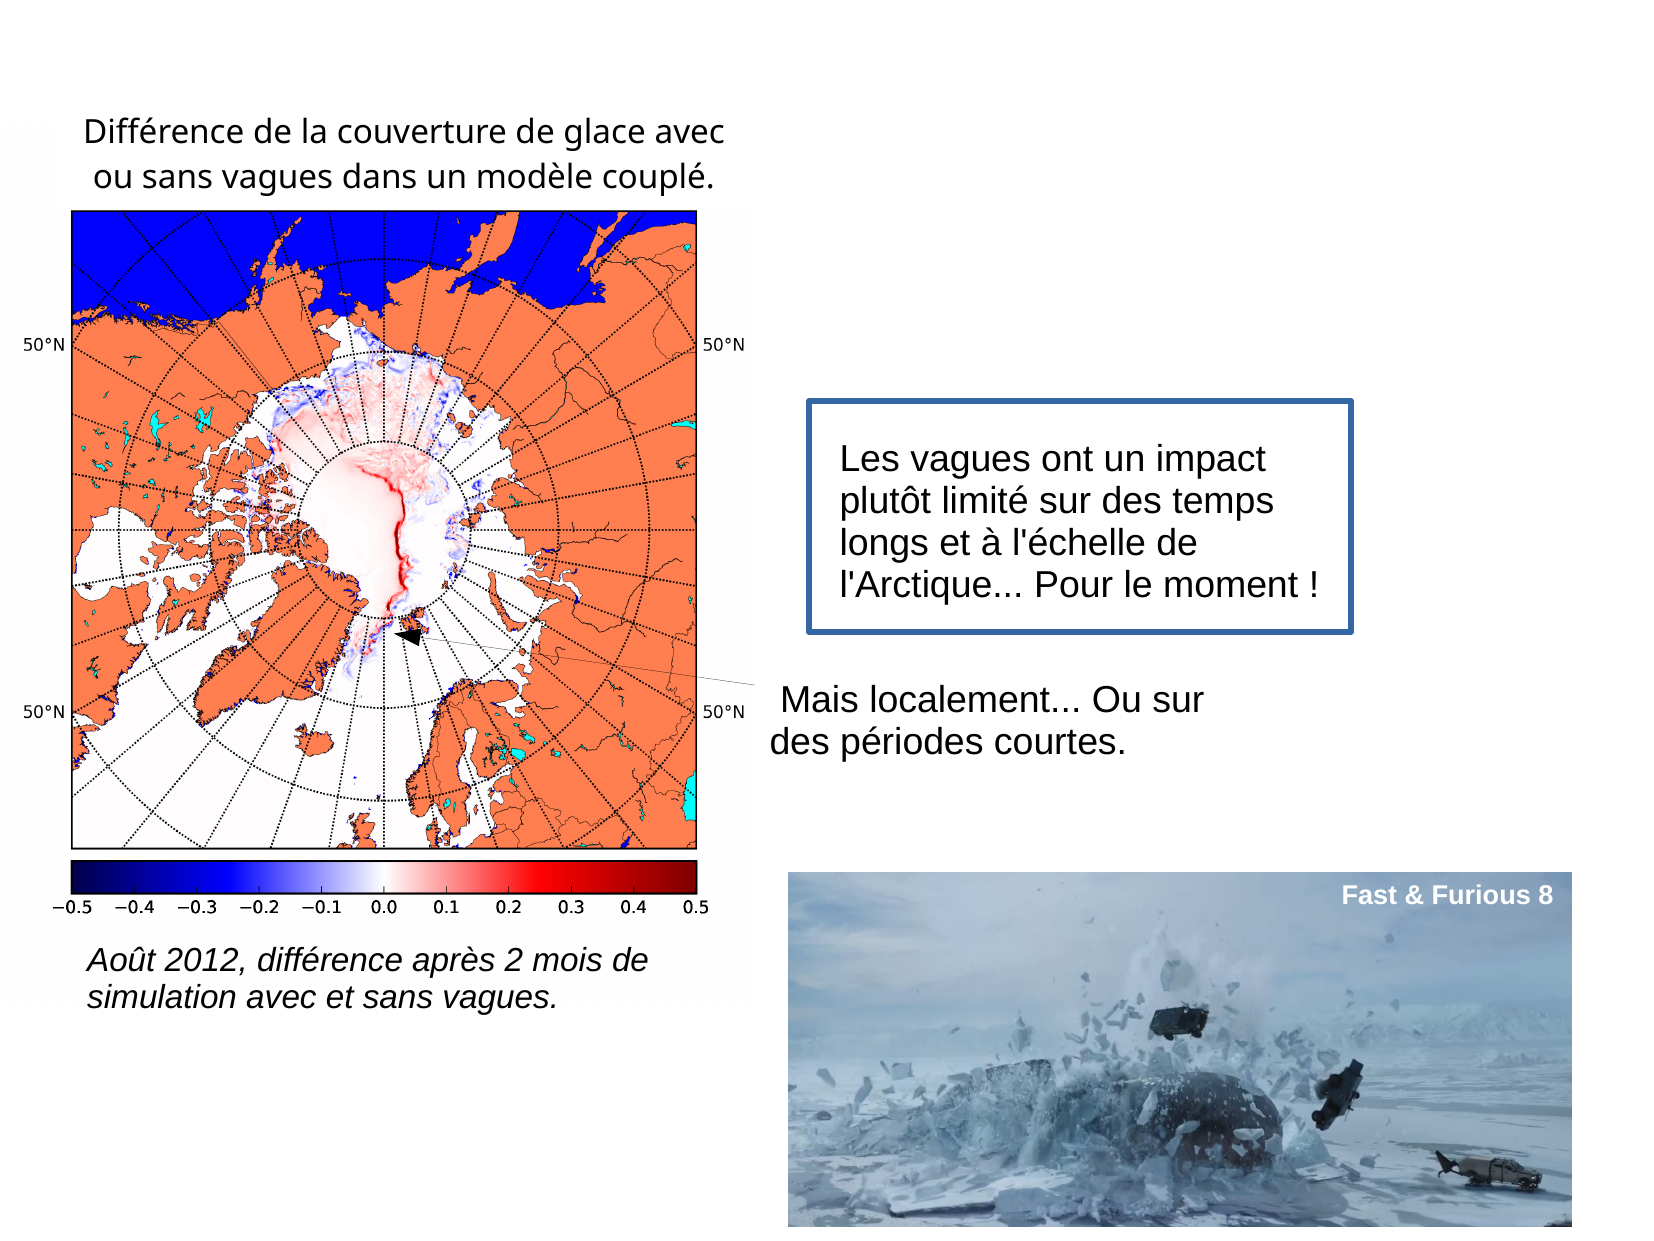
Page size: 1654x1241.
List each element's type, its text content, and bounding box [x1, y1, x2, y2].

text_box Les vagues ont un impact plutôt limité sur des temps longs et à l'échelle de l'Arctique... Pour le moment ! [824, 430, 1348, 614]
picture [0, 124, 755, 1003]
text_box Fast & Furious 8 [1326, 872, 1654, 918]
text_box Août 2012, différence après 2 mois de simulation avec et sans vagues. [72, 934, 672, 1025]
text_box Mais localement... Ou sur des périodes courtes. [754, 670, 1261, 782]
text_box Différence de la couverture de glace avec ou sans vagues dans un modèle couplé. [54, 100, 755, 197]
picture [788, 872, 1572, 1227]
